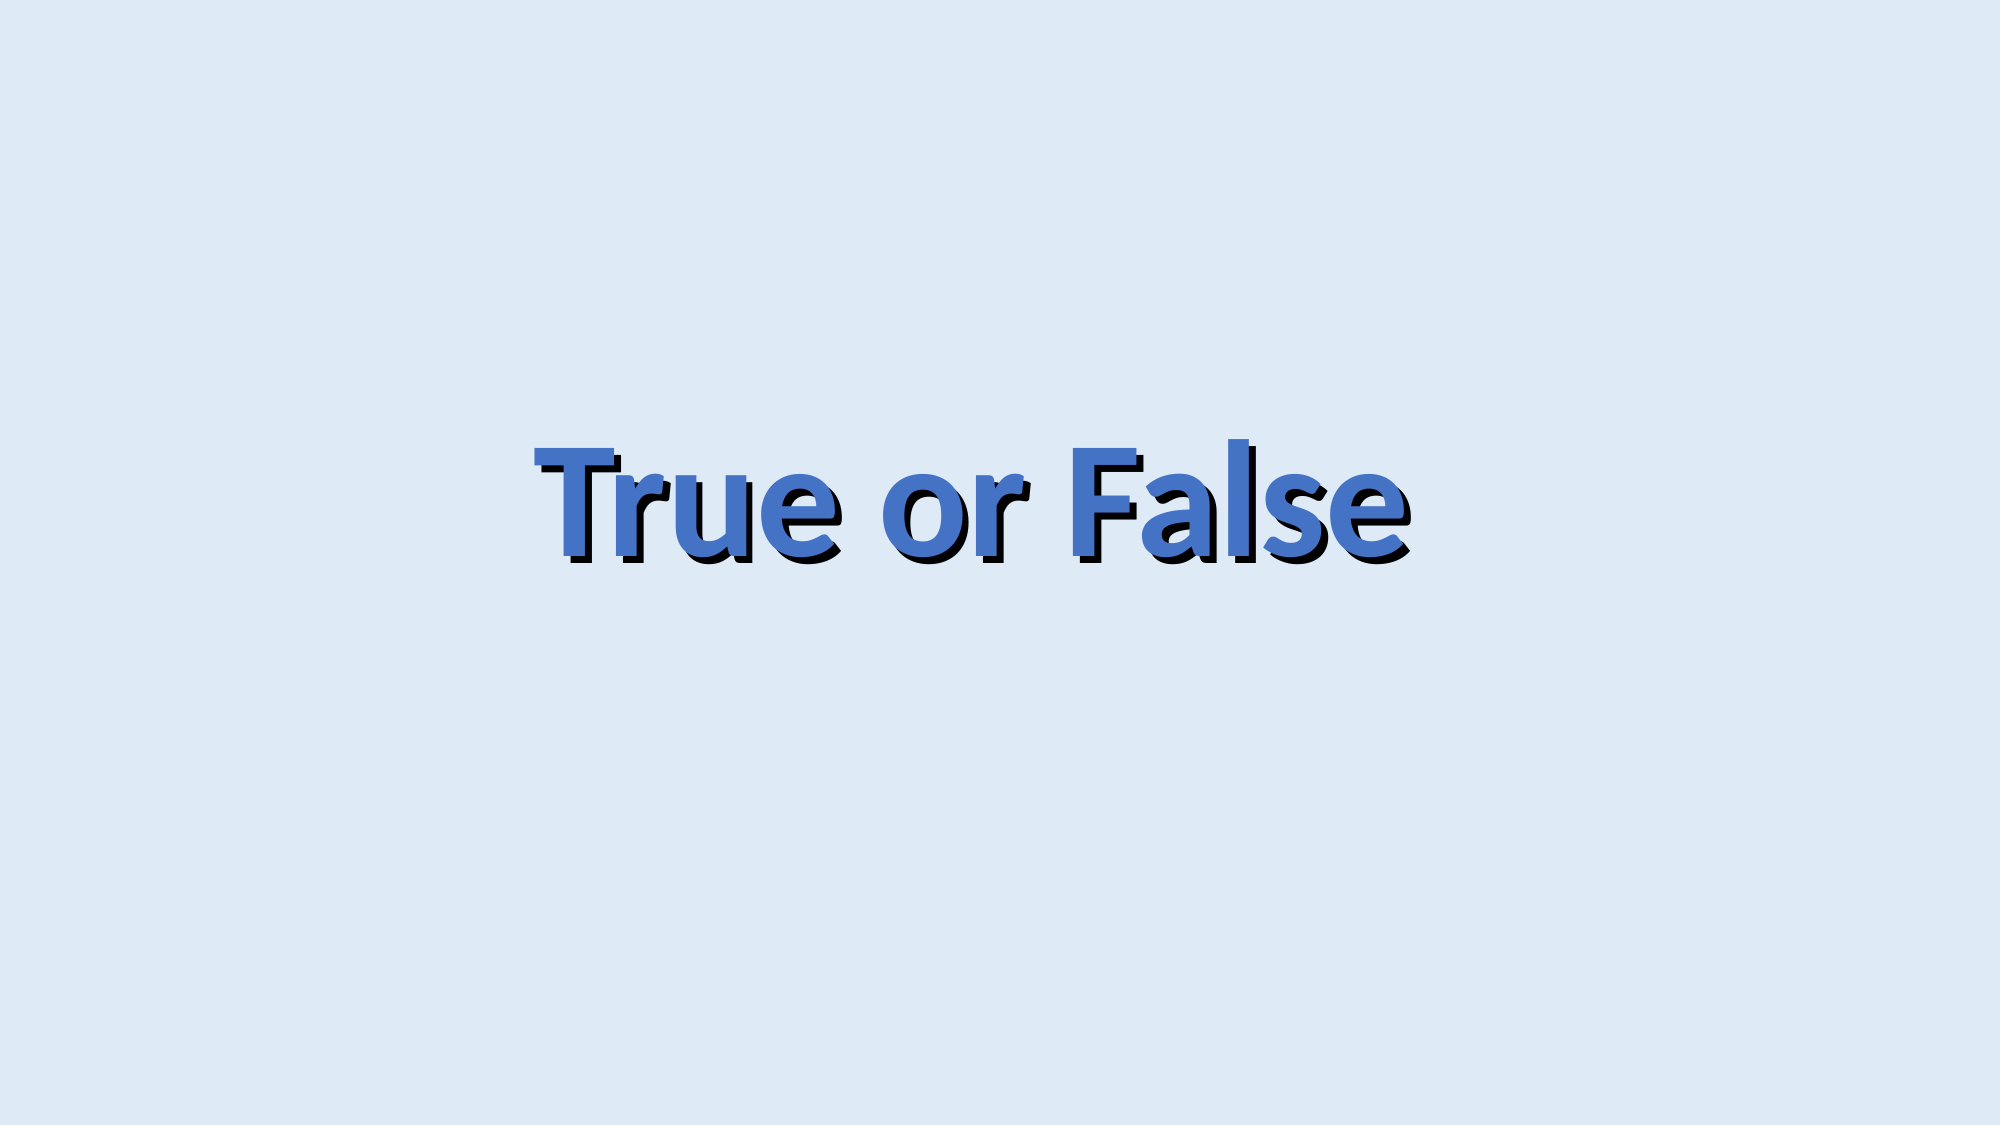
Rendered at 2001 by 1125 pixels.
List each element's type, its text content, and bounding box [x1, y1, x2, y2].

text_box True or False [346, 383, 1599, 598]
